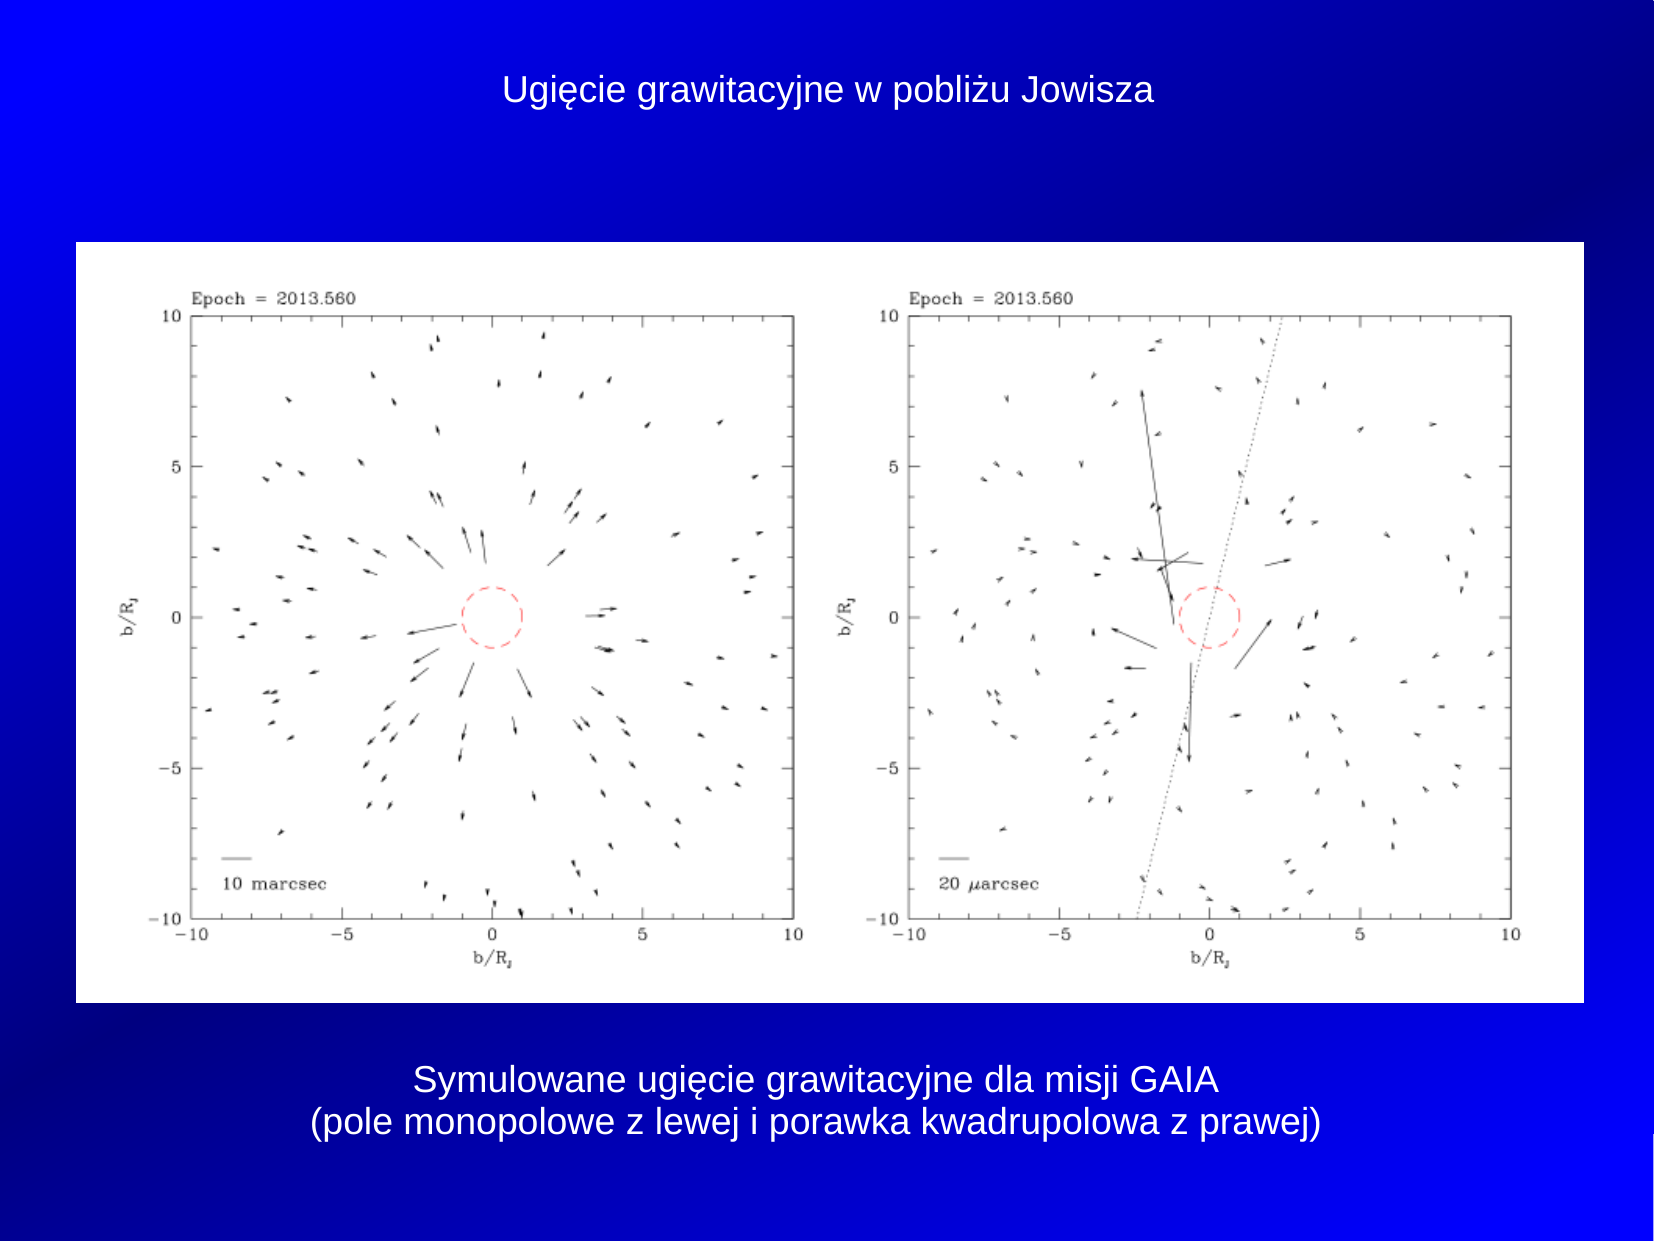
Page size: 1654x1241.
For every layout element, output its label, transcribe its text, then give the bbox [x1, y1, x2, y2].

text_box Ugięcie grawitacyjne w pobliżu Jowisza [487, 61, 1170, 119]
picture [76, 242, 1584, 1003]
text_box Symulowane ugięcie grawitacyjne dla misji GAIA (pole monopolowe z lewej i porawka kwadrupolowa z prawej) [295, 1051, 1337, 1150]
